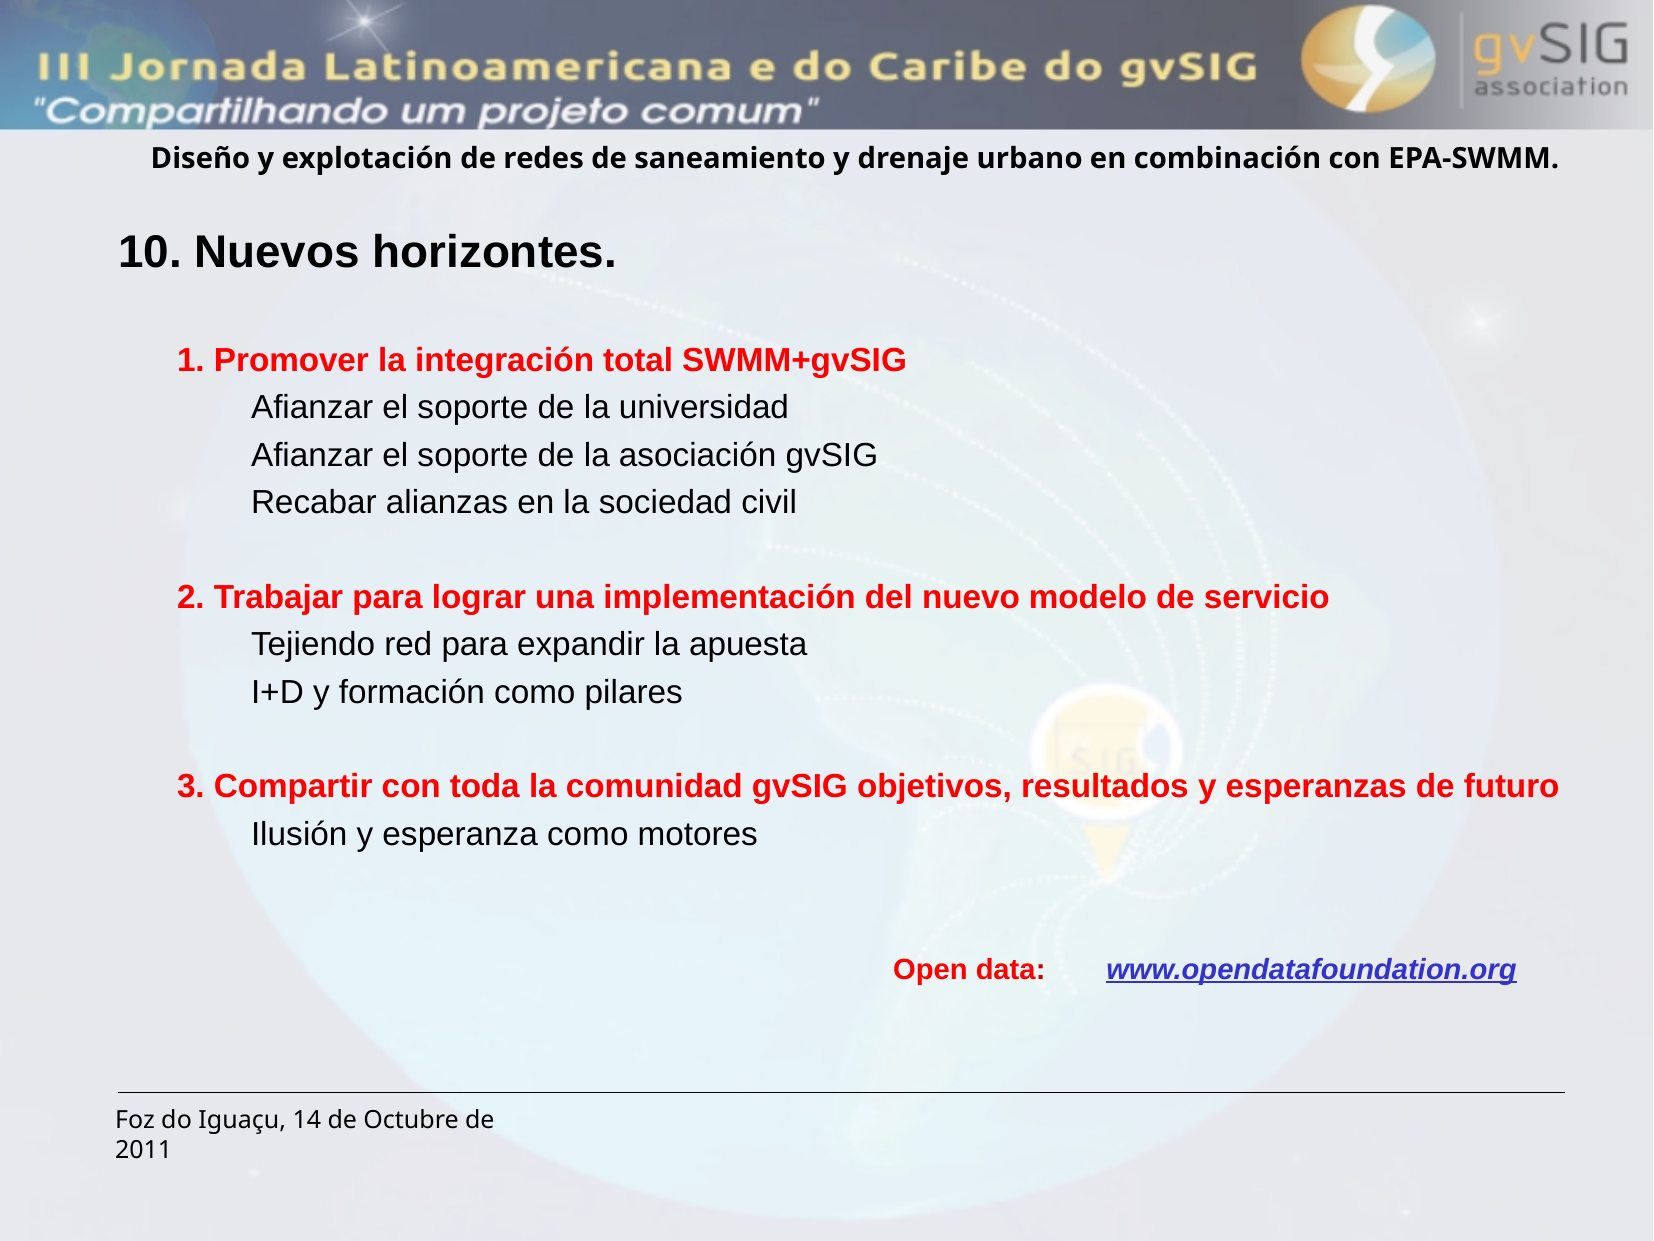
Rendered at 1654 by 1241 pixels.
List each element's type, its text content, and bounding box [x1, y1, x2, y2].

text_box 10. Nuevos horizontes. [118, 225, 798, 278]
title Diseño y explotación de redes de saneamiento y drenaje urbano en combinación con EPA-SWMM. [76, 131, 1583, 182]
picture [0, 0, 1653, 1241]
title Foz do Iguaçu, 14 de Octubre de 2011 [100, 1095, 562, 1142]
text_box 1. Promover la integración total SWMM+gvSIG Afianzar el soporte de la universidad Afianzar el soporte de la asociación gvSIG Recabar alianzas en la sociedad civil 2. Trabajar para lograr una implementación del nuevo modelo de servicio Tejiendo red para expandir la apuesta I+D y formación como pilares 3. Compartir con toda la comunidad gvSIG objetivos, resultados y esperanzas de futuro Ilusión y esperanza como motores Open data: www.opendatafoundation.org [177, 295, 1565, 1034]
